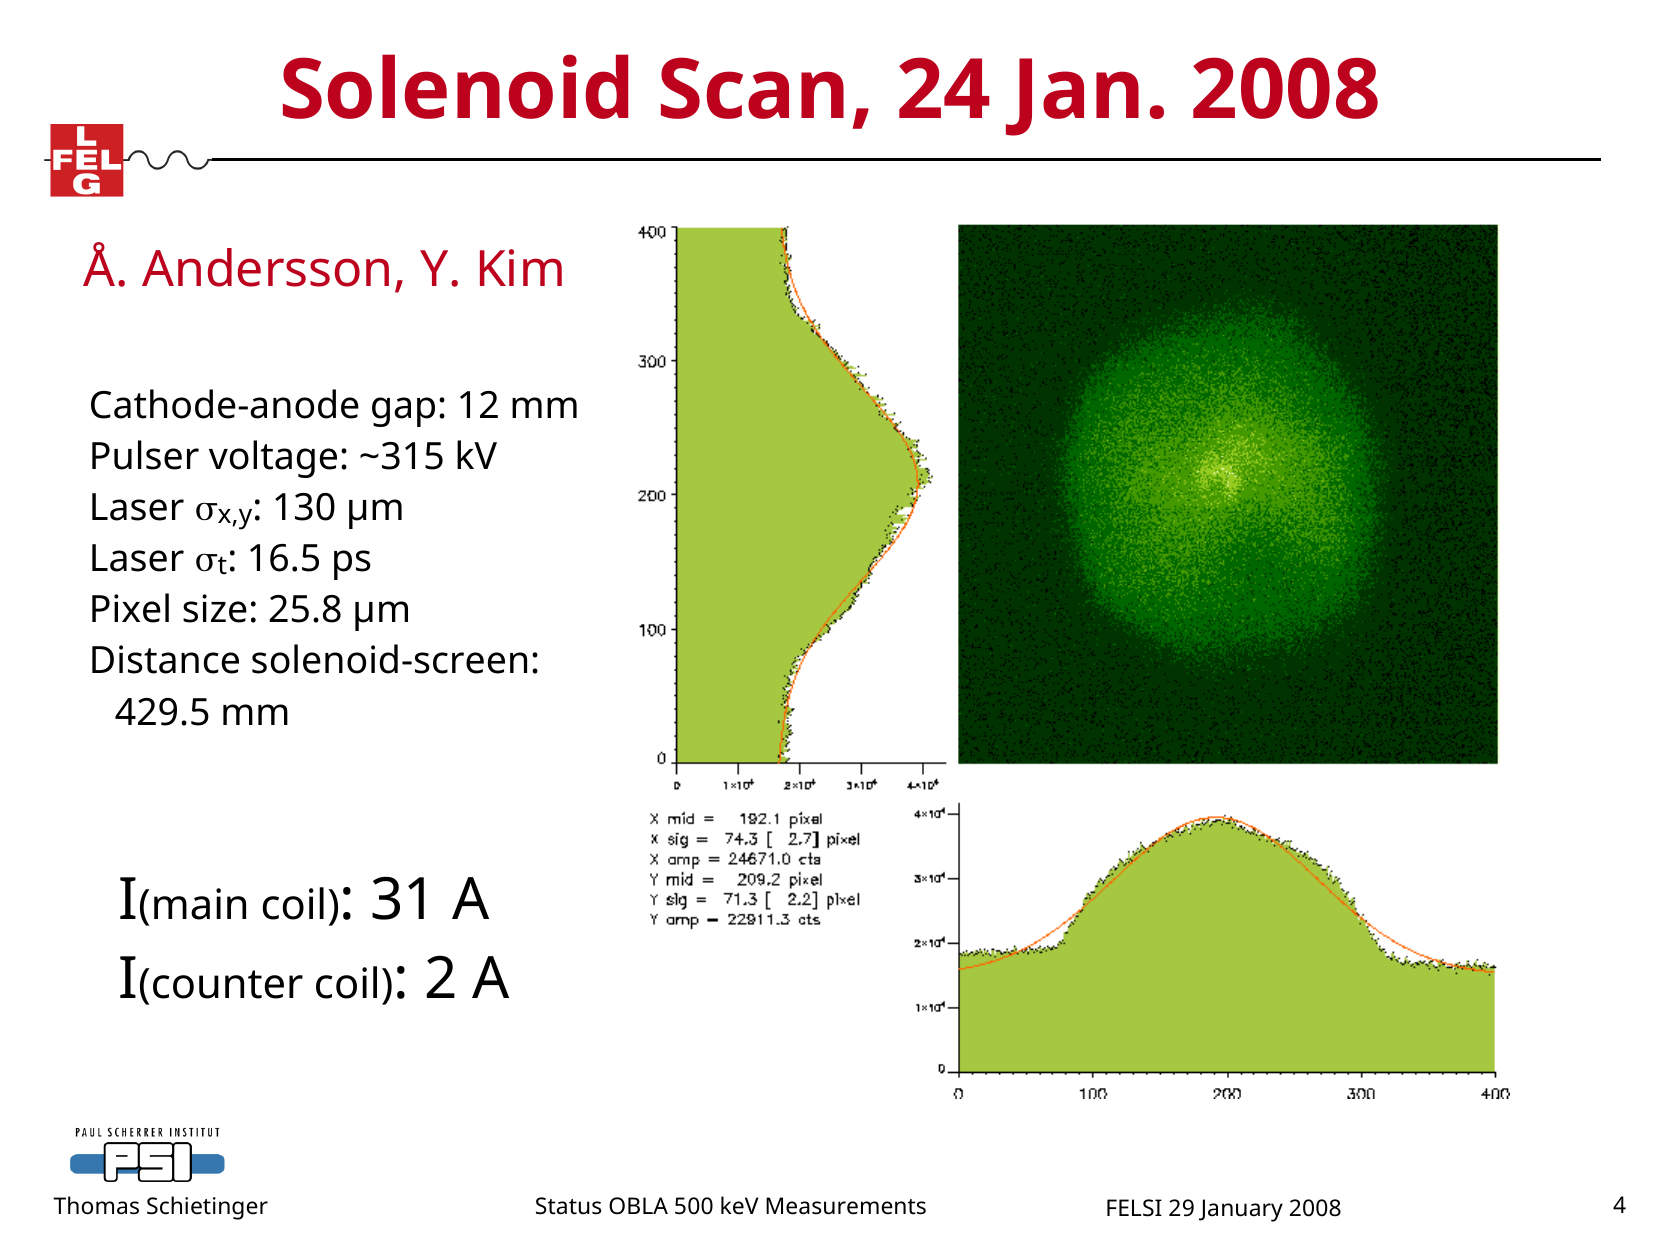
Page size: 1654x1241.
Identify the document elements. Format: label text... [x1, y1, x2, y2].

picture [42, 118, 283, 202]
picture [61, 1115, 235, 1190]
text_box I(main coil): 31 A I(counter coil): 2 A [114, 857, 561, 992]
text_box Å. Andersson, Y. Kim [79, 232, 568, 295]
picture [637, 213, 1510, 1099]
title Solenoid Scan, 24 Jan. 2008 [124, 17, 1537, 156]
text_box Cathode-anode gap: 12 mm Pulser voltage: ~315 kV Laser x,y: 130 µm Laser t: 16.5 ps Pixel size: 25.8 µm Distance solenoid-screen: 429.5 mm [85, 378, 611, 704]
